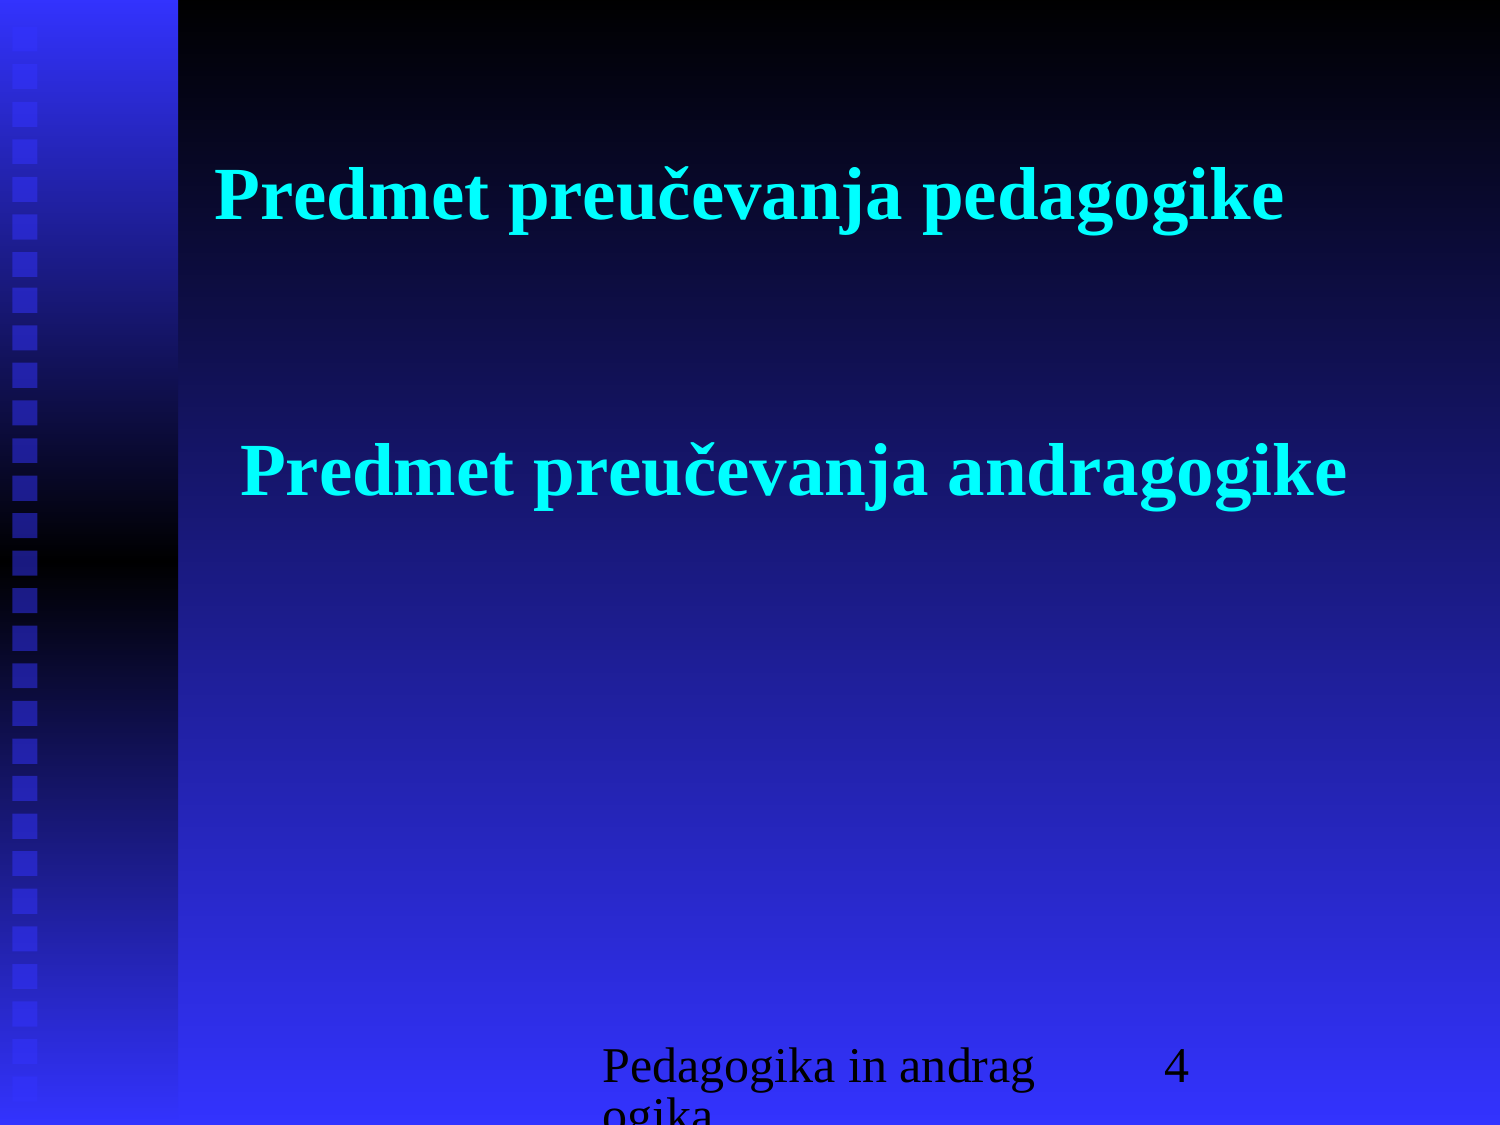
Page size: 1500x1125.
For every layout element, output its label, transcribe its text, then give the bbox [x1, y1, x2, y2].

text_box Predmet preučevanja pedagogike [200, 137, 1376, 243]
text_box Predmet preučevanja andragogike [225, 412, 1364, 518]
